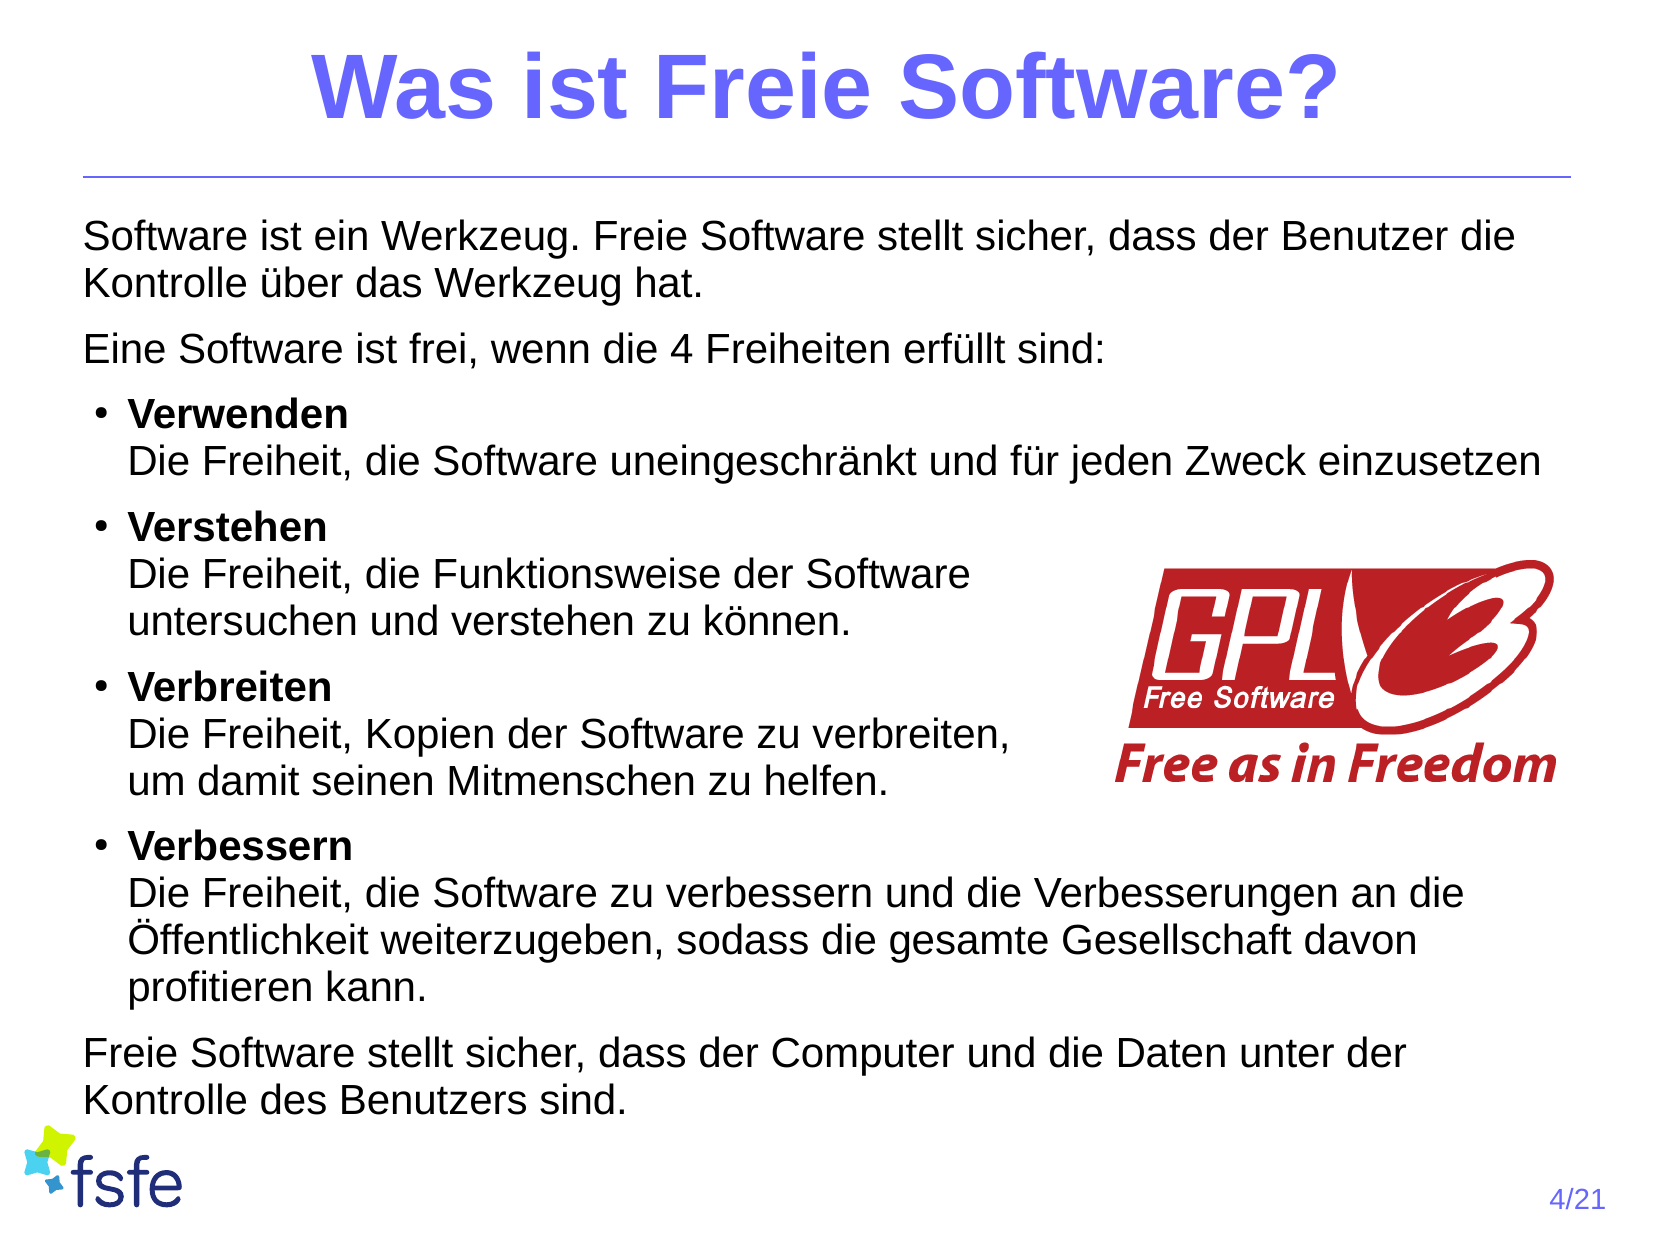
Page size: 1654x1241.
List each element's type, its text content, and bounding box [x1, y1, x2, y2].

picture [1110, 557, 1559, 785]
title Was ist Freie Software? [82, 31, 1571, 142]
list Software ist ein Werkzeug. Freie Software stellt sicher, dass der Benutzer die Kontrolle über das Werkzeug hat. Eine Software ist frei, wenn die 4 Freiheiten erfüllt sind: Verwenden Die Freiheit, die Software uneingeschränkt und für jeden Zweck einzusetzen Verstehen Die Freiheit, die Funktionsweise der Software untersuchen und verstehen zu können. Verbreiten Die Freiheit, Kopien der Software zu verbreiten, um damit seinen Mitmenschen zu helfen. Verbessern Die Freiheit, die Software zu verbessern und die Verbesserungen an die Öffentlichkeit weiterzugeben, sodass die gesamte Gesellschaft davon profitieren kann. Freie Software stellt sicher, dass der Computer und die Daten unter der Kontrolle des Benutzers sind. [82, 212, 1571, 1146]
